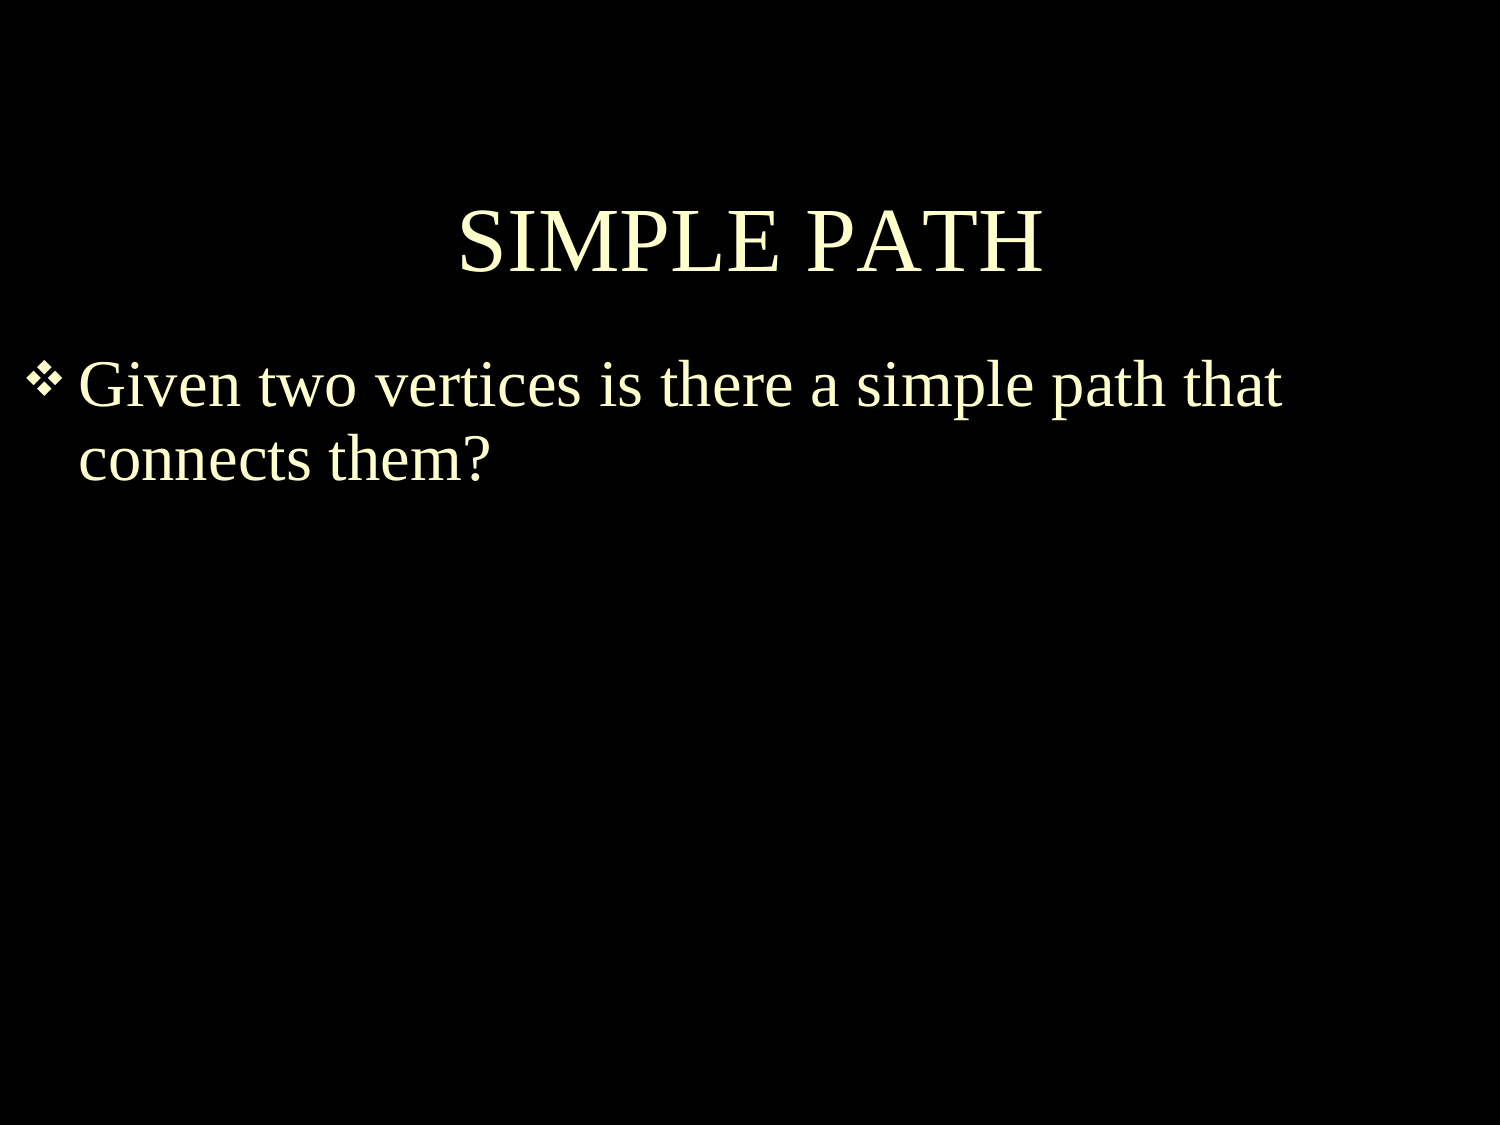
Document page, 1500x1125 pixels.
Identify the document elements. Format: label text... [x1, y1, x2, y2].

title SIMPLE PATH [22, 153, 1480, 329]
list Given two vertices is there a simple path that connects them? [22, 347, 1482, 1075]
